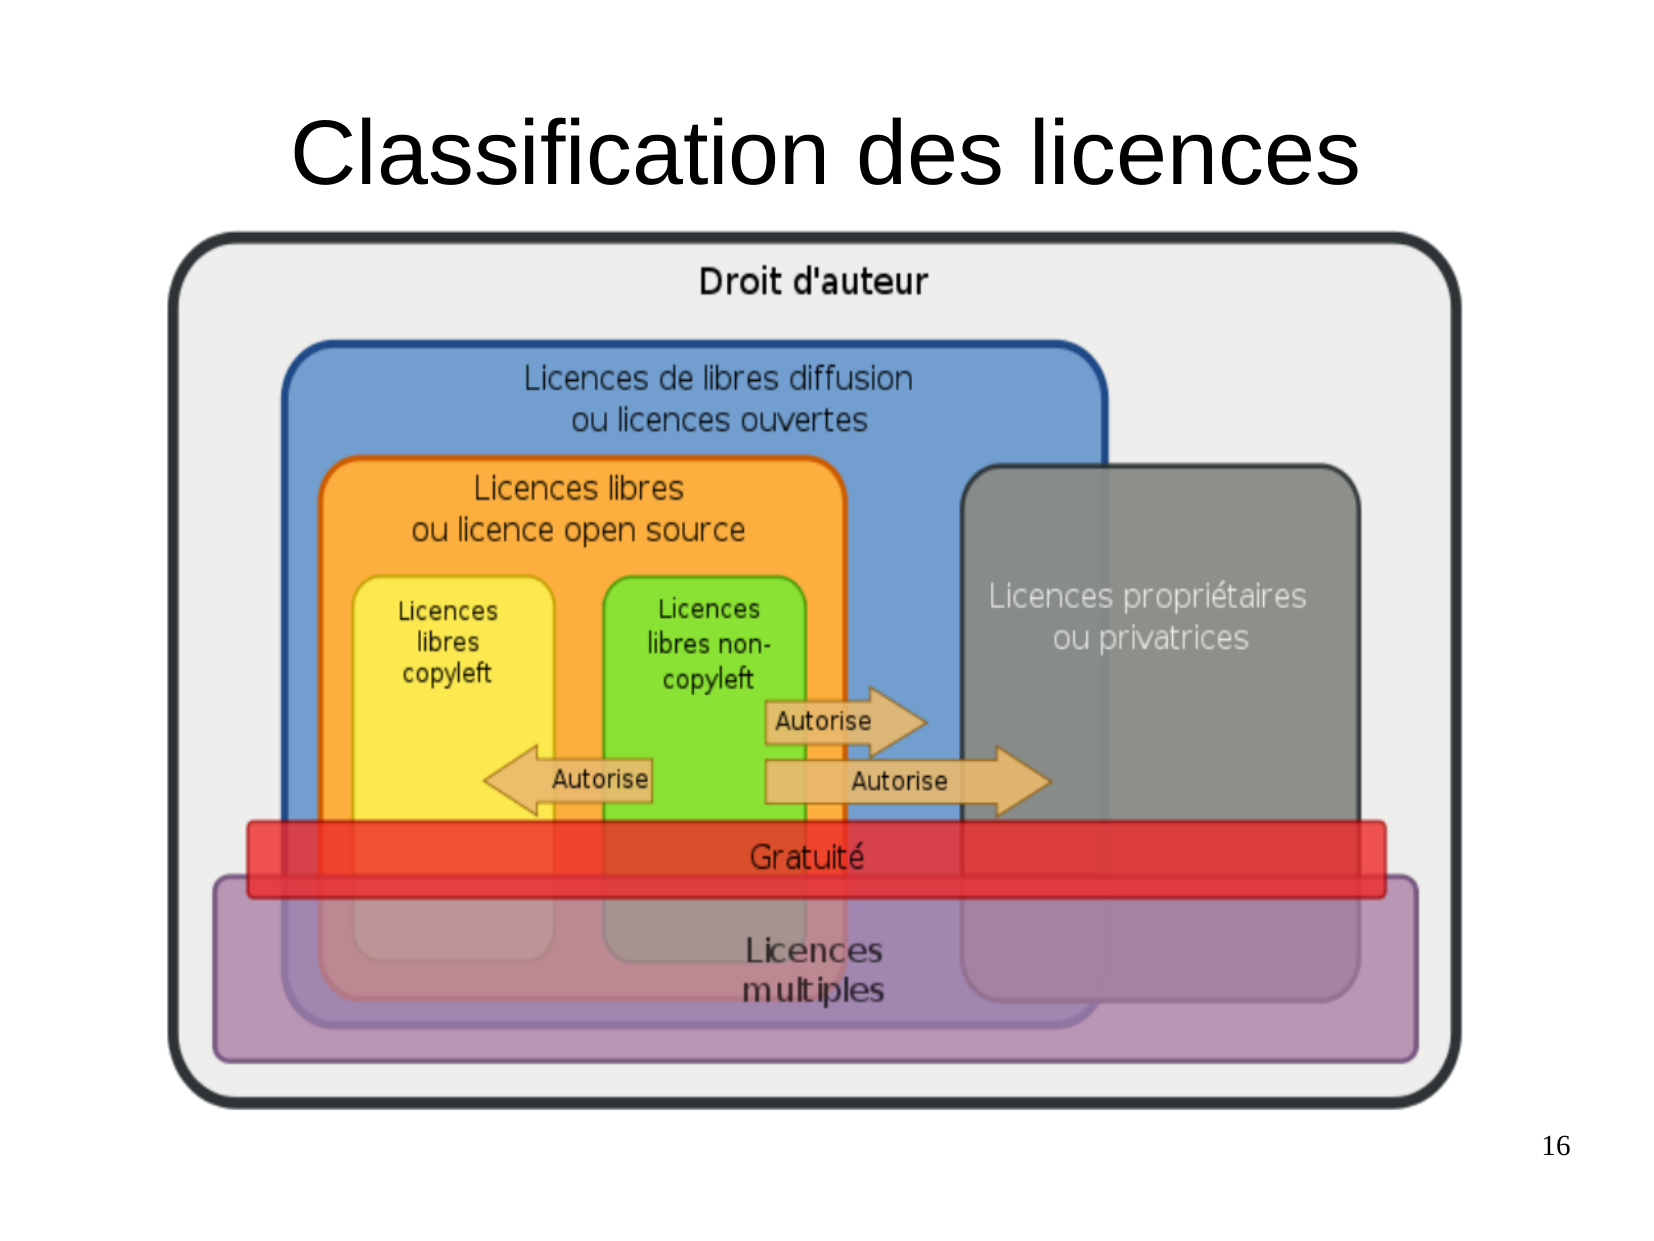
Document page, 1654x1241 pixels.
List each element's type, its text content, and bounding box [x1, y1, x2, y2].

picture [153, 224, 1473, 1116]
title Classification des licences [82, 49, 1571, 257]
